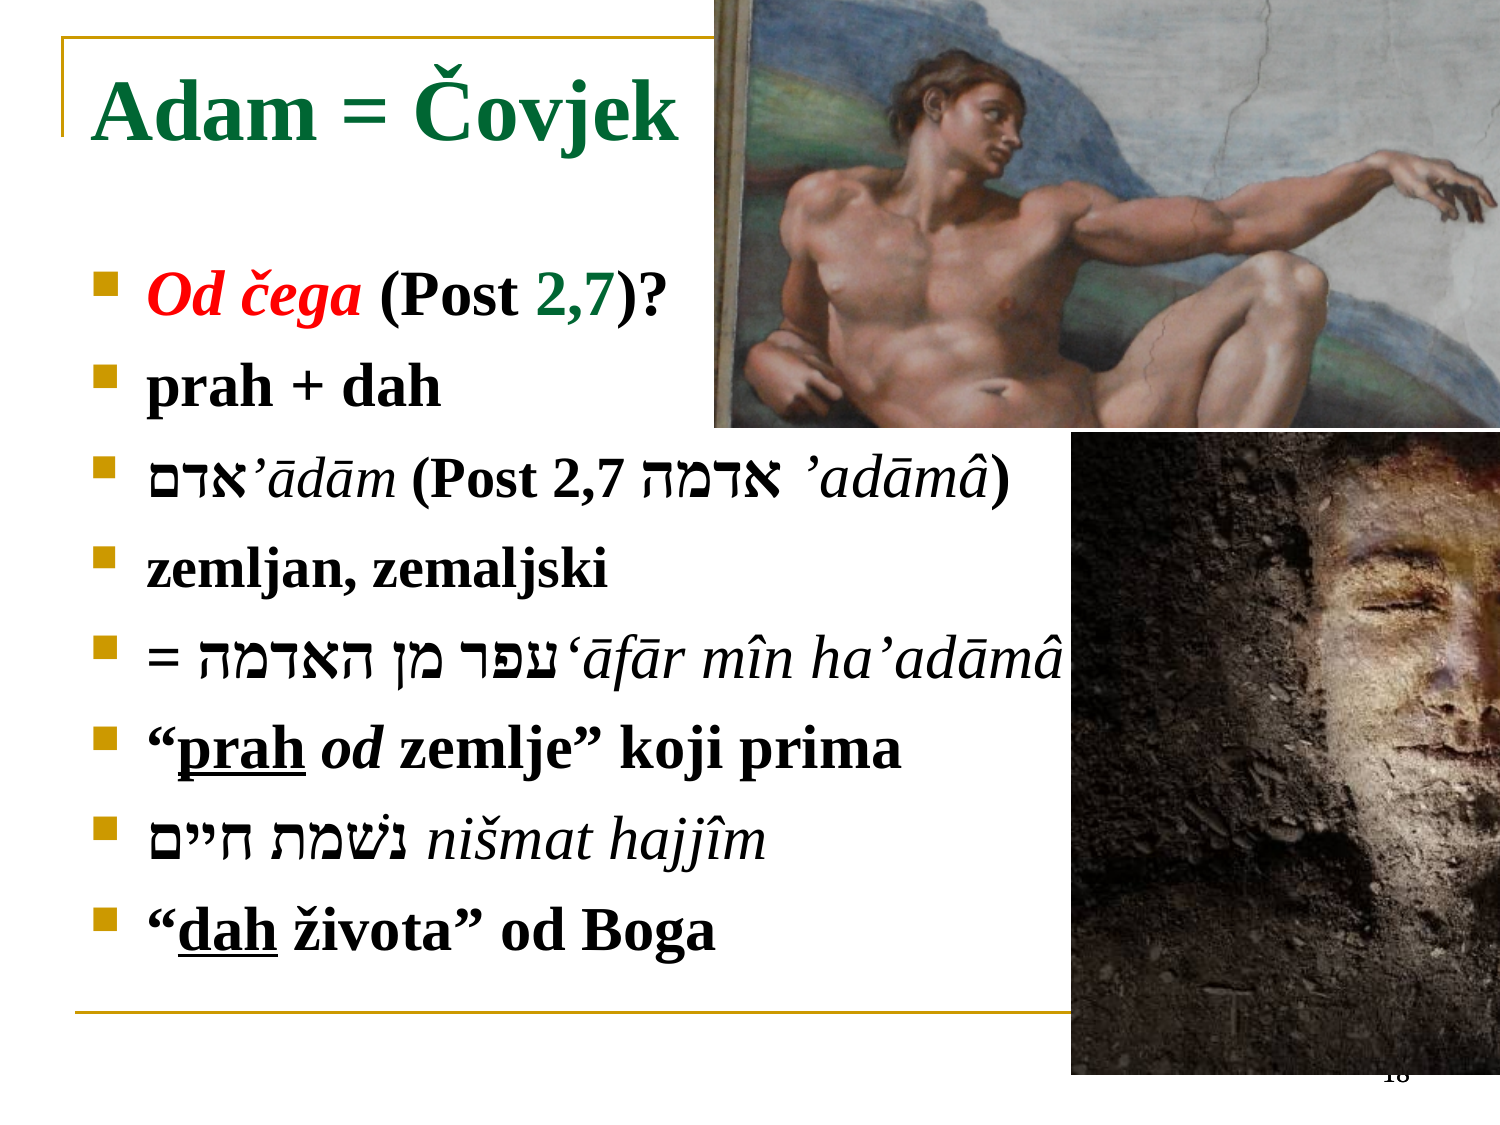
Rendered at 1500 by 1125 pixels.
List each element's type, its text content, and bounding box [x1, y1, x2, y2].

list Od čega (Post 2,7)? prah + dah אדם’ādām (Post 2,7 אדמה ’adāmâ) zemljan, zemaljski = עפר מן האדמה‘āfār mîn ha’adāmâ “prah od zemlje” koji prima נשׁמת חיים nišmat hajjîm “dah života” od Boga [74, 243, 1376, 1006]
text_box <number> [1074, 1075, 1426, 1100]
picture [714, 0, 1500, 428]
picture [1071, 432, 1500, 1075]
title Adam = Čovjek [75, 45, 714, 233]
